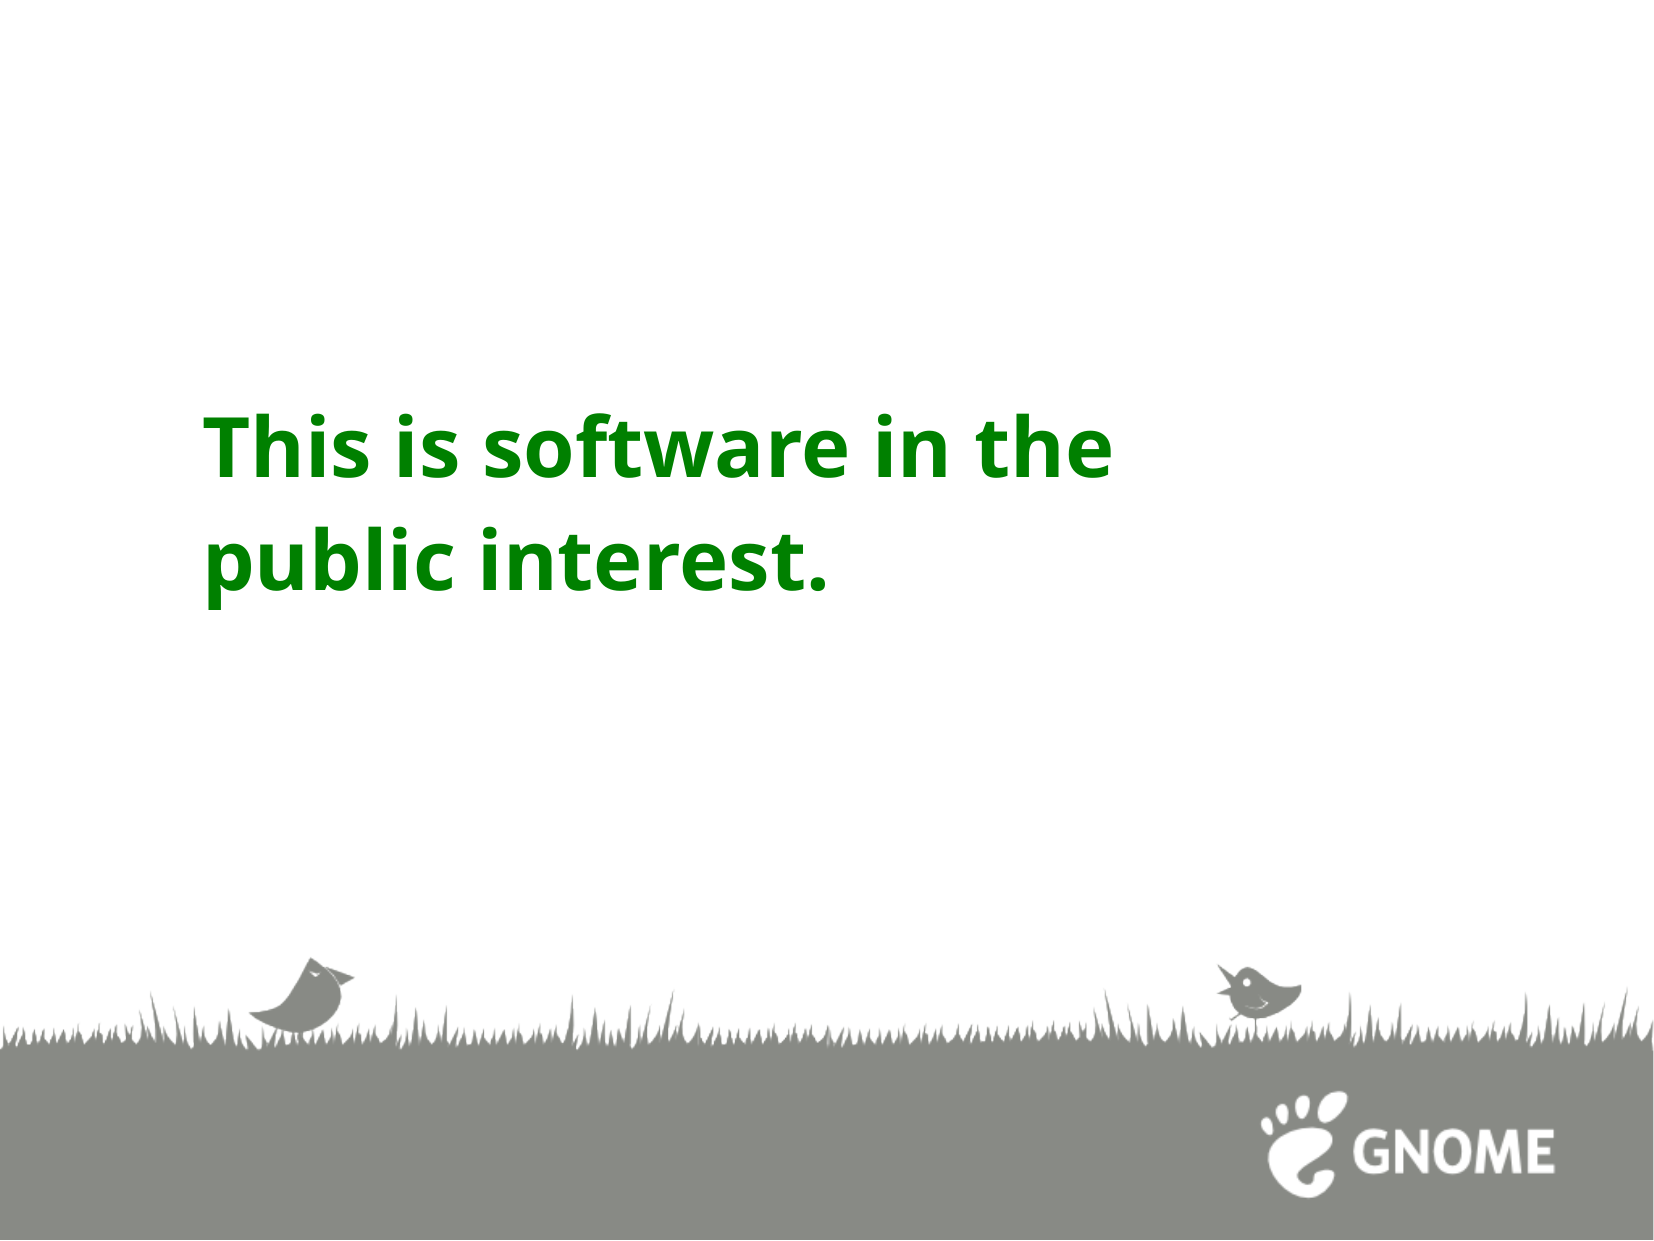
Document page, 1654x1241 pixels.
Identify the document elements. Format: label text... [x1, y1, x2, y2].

text_box This is software in the public interest. [187, 380, 1351, 619]
picture [0, 0, 1654, 1241]
